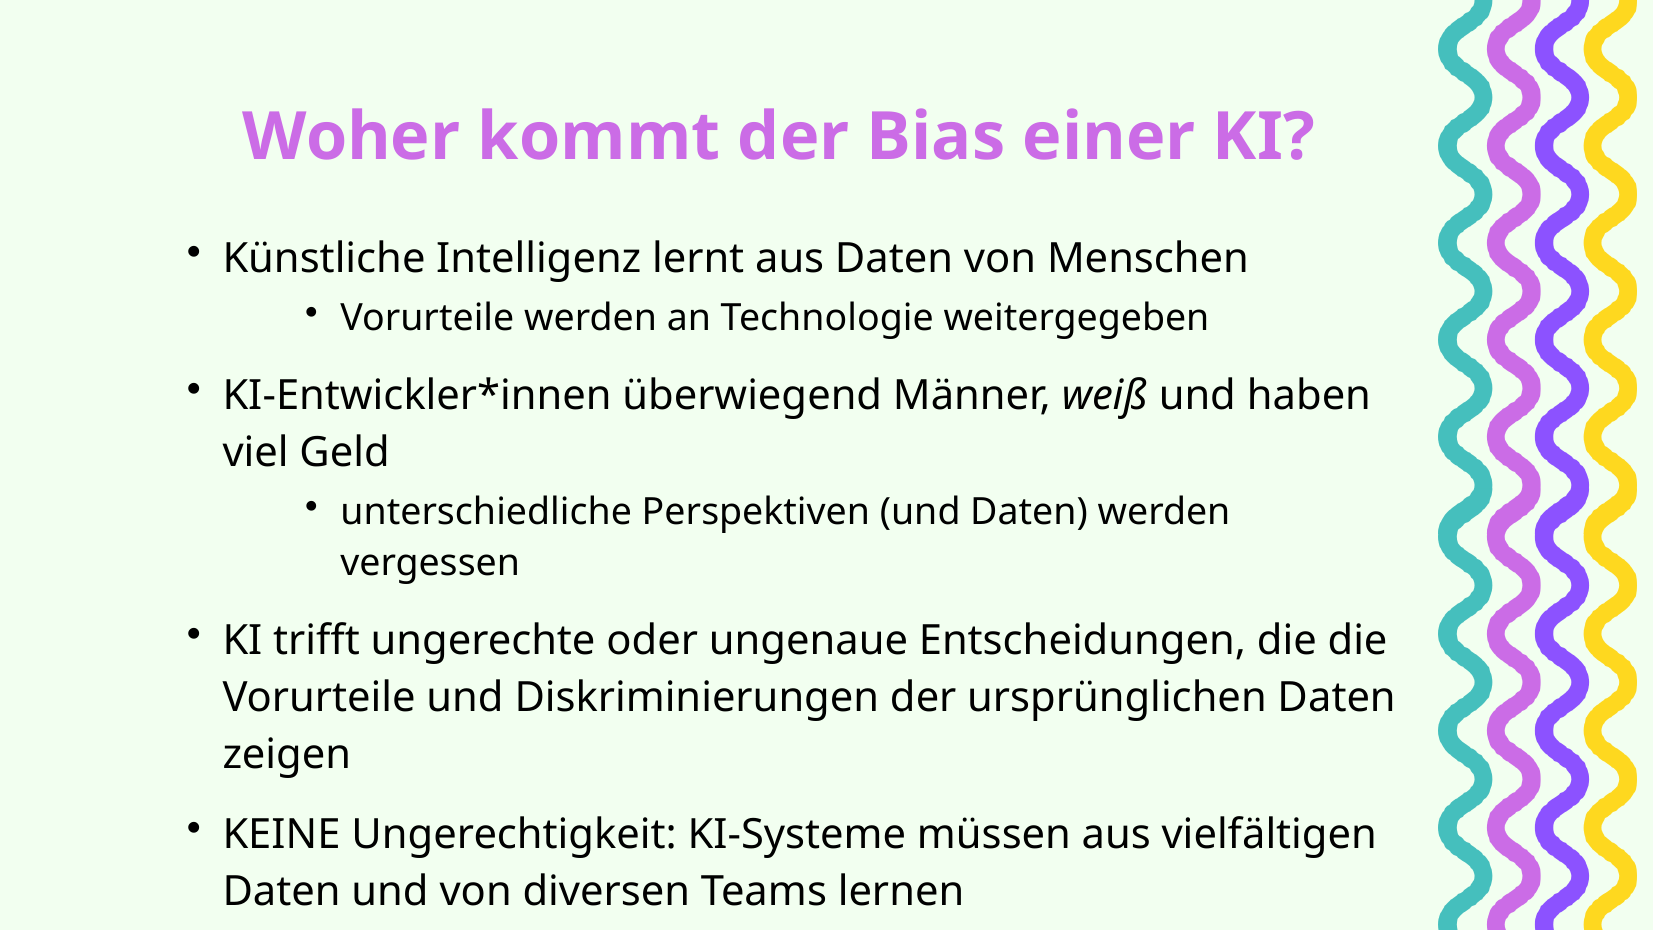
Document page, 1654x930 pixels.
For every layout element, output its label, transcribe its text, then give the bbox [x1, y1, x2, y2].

text_box Künstliche Intelligenz lernt aus Daten von Menschen Vorurteile werden an Technologie weitergegeben KI-Entwickler*innen überwiegend Männer, weiß und haben viel Geld unterschiedliche Perspektiven (und Daten) werden vergessen KI trifft ungerechte oder ungenaue Entscheidungen, die die Vorurteile und Diskriminierungen der ursprünglichen Daten zeigen KEINE Ungerechtigkeit: KI-Systeme müssen aus vielfältigen Daten und von diversen Teams lernen [172, 220, 1427, 930]
text_box Woher kommt der Bias einer KI? [170, 81, 1388, 248]
picture [1438, 0, 1637, 930]
